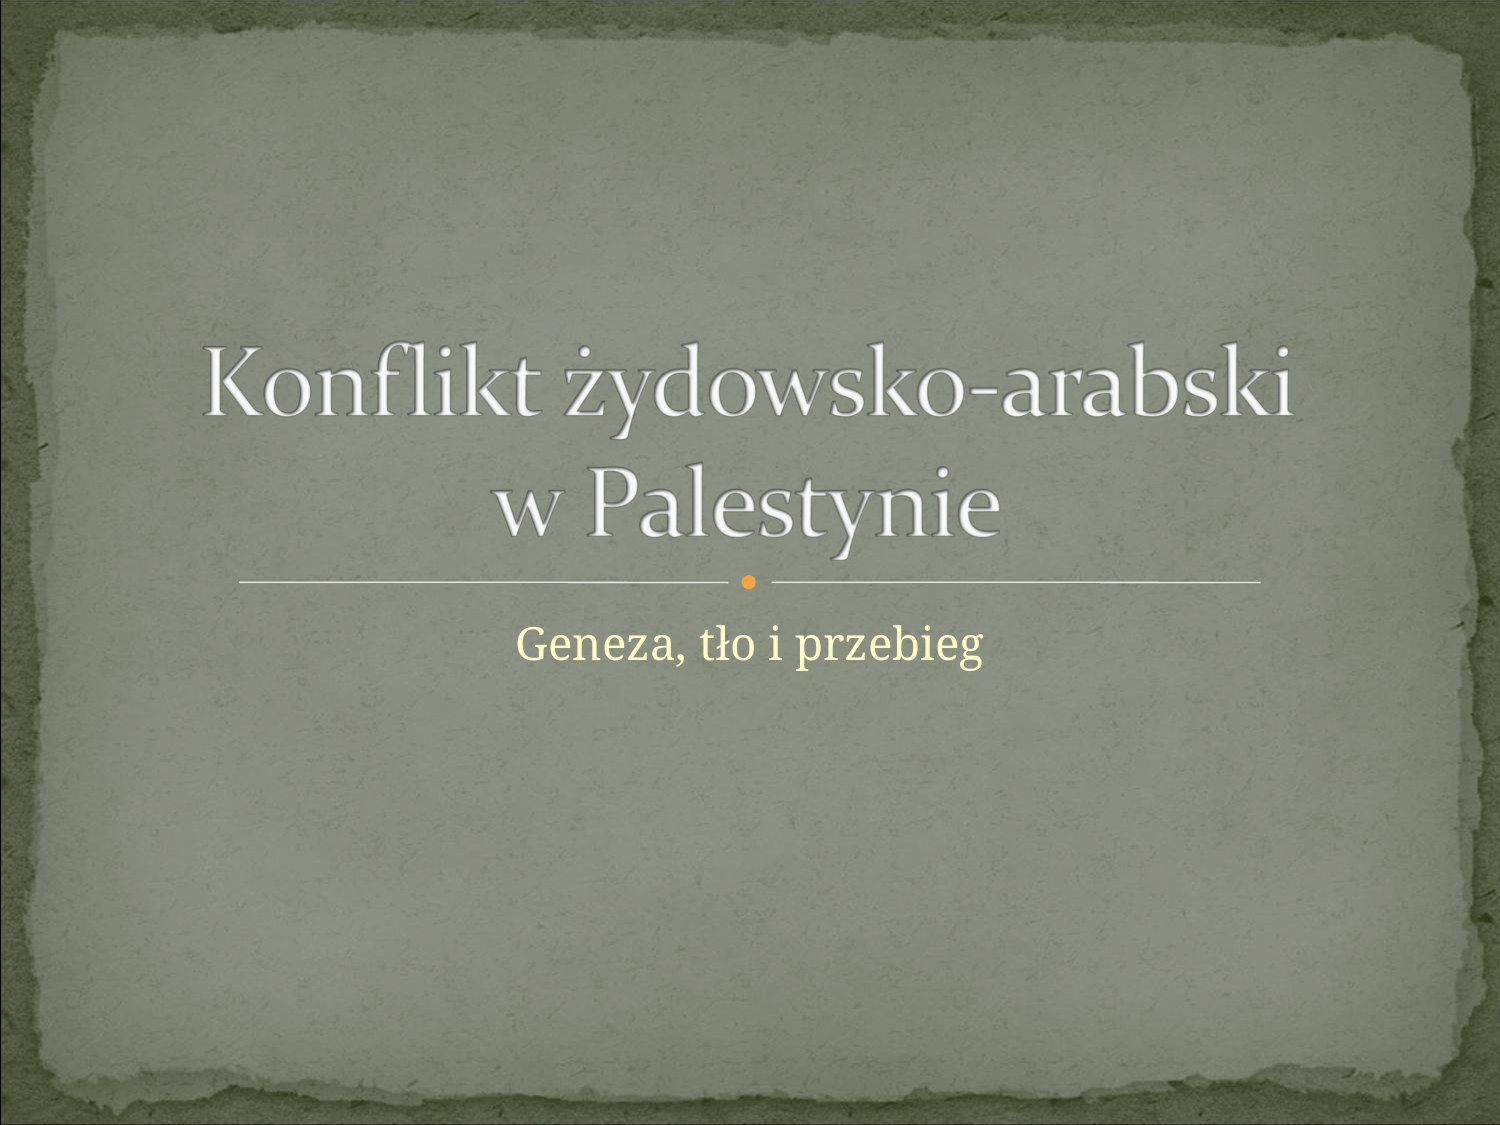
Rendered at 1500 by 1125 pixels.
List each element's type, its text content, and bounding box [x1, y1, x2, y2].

picture [0, 0, 1500, 1125]
text_box Geneza, tło i przebieg [74, 606, 1438, 795]
